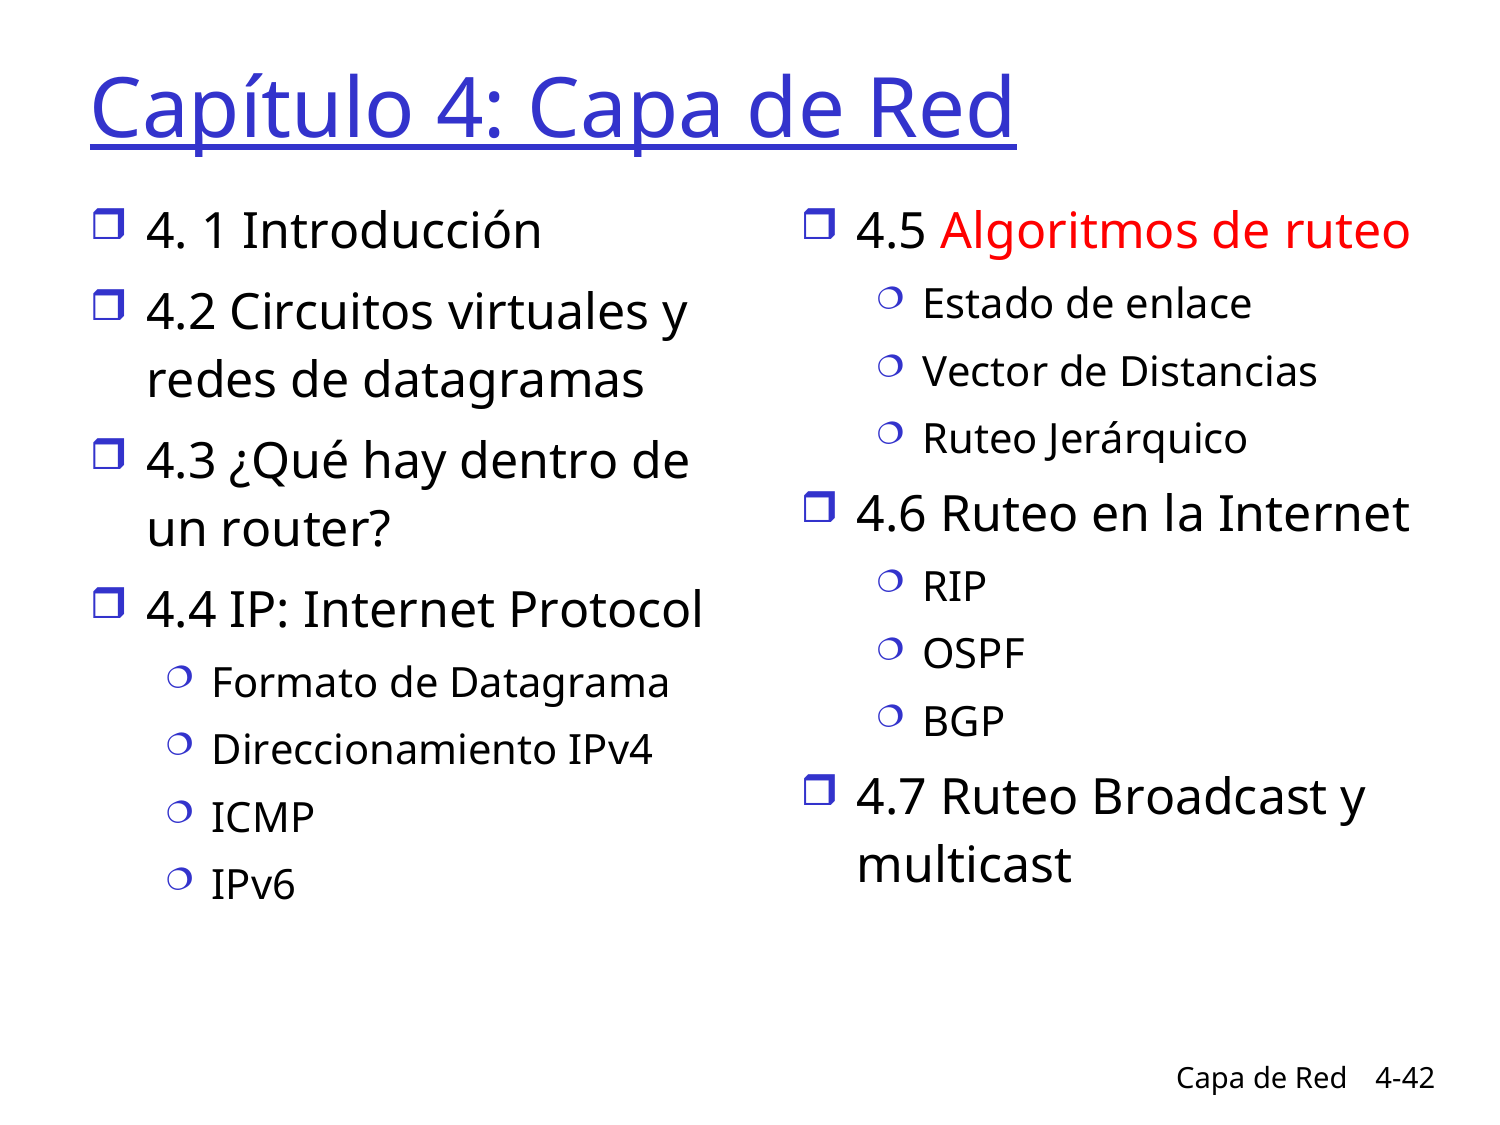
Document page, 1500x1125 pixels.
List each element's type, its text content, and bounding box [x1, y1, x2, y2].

title Capítulo 4: Capa de Red [75, 15, 1463, 196]
list 4.5 Algoritmos de ruteo Estado de enlace Vector de Distancias Ruteo Jerárquico 4.6 Ruteo en la Internet RIP OSPF BGP 4.7 Ruteo Broadcast y multicast [785, 187, 1464, 1044]
list 4. 1 Introducción 4.2 Circuitos virtuales y redes de datagramas 4.3 ¿Qué hay dentro de un router? 4.4 IP: Internet Protocol Formato de Datagrama Direccionamiento IPv4 ICMP IPv6 [75, 187, 753, 1044]
